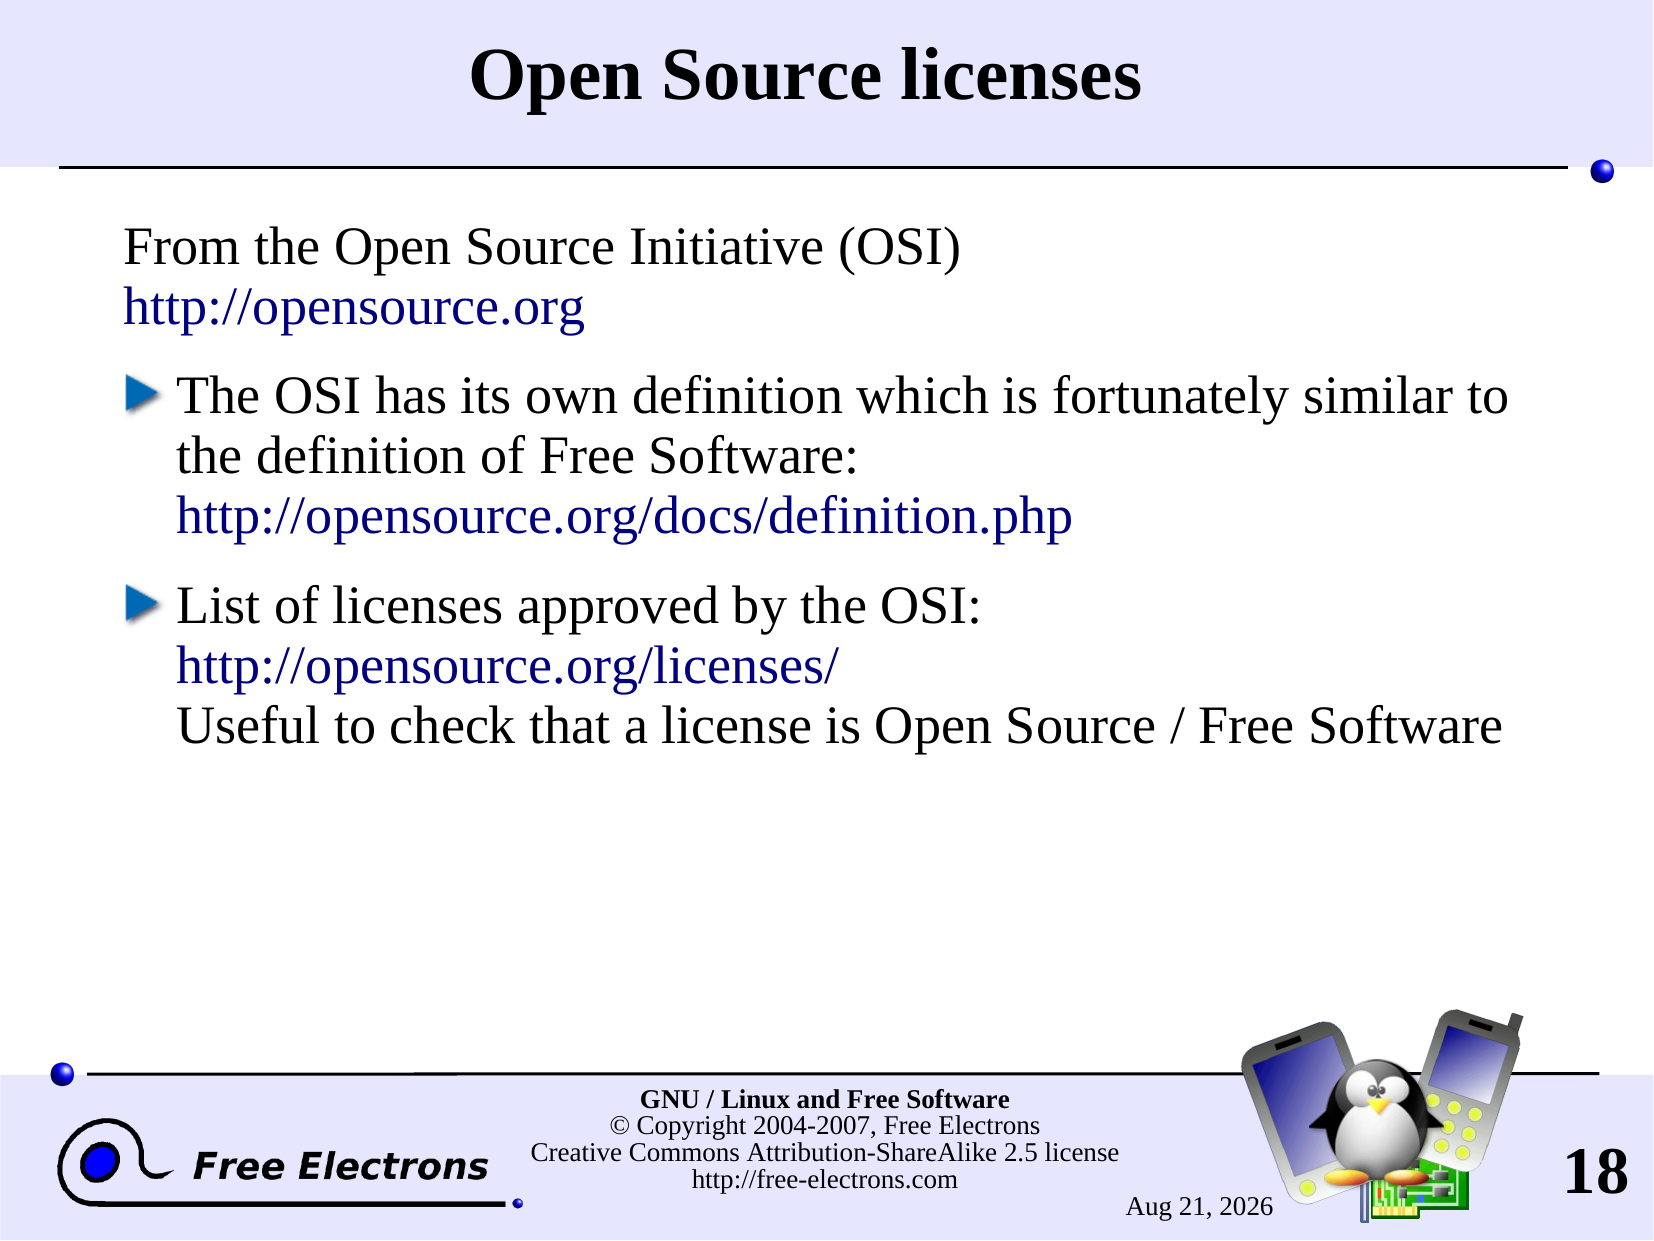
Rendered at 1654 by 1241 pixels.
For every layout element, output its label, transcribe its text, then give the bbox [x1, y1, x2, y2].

title Open Source licenses [60, 25, 1551, 124]
list From the Open Source Initiative (OSI) http://opensource.org The OSI has its own definition which is fortunately similar to the definition of Free Software: http://opensource.org/docs/definition.php List of licenses approved by the OSI: http://opensource.org/licenses/ Useful to check that a license is Open Source / Free Software [105, 216, 1518, 1066]
picture [50, 1107, 527, 1216]
picture [1231, 1007, 1538, 1241]
